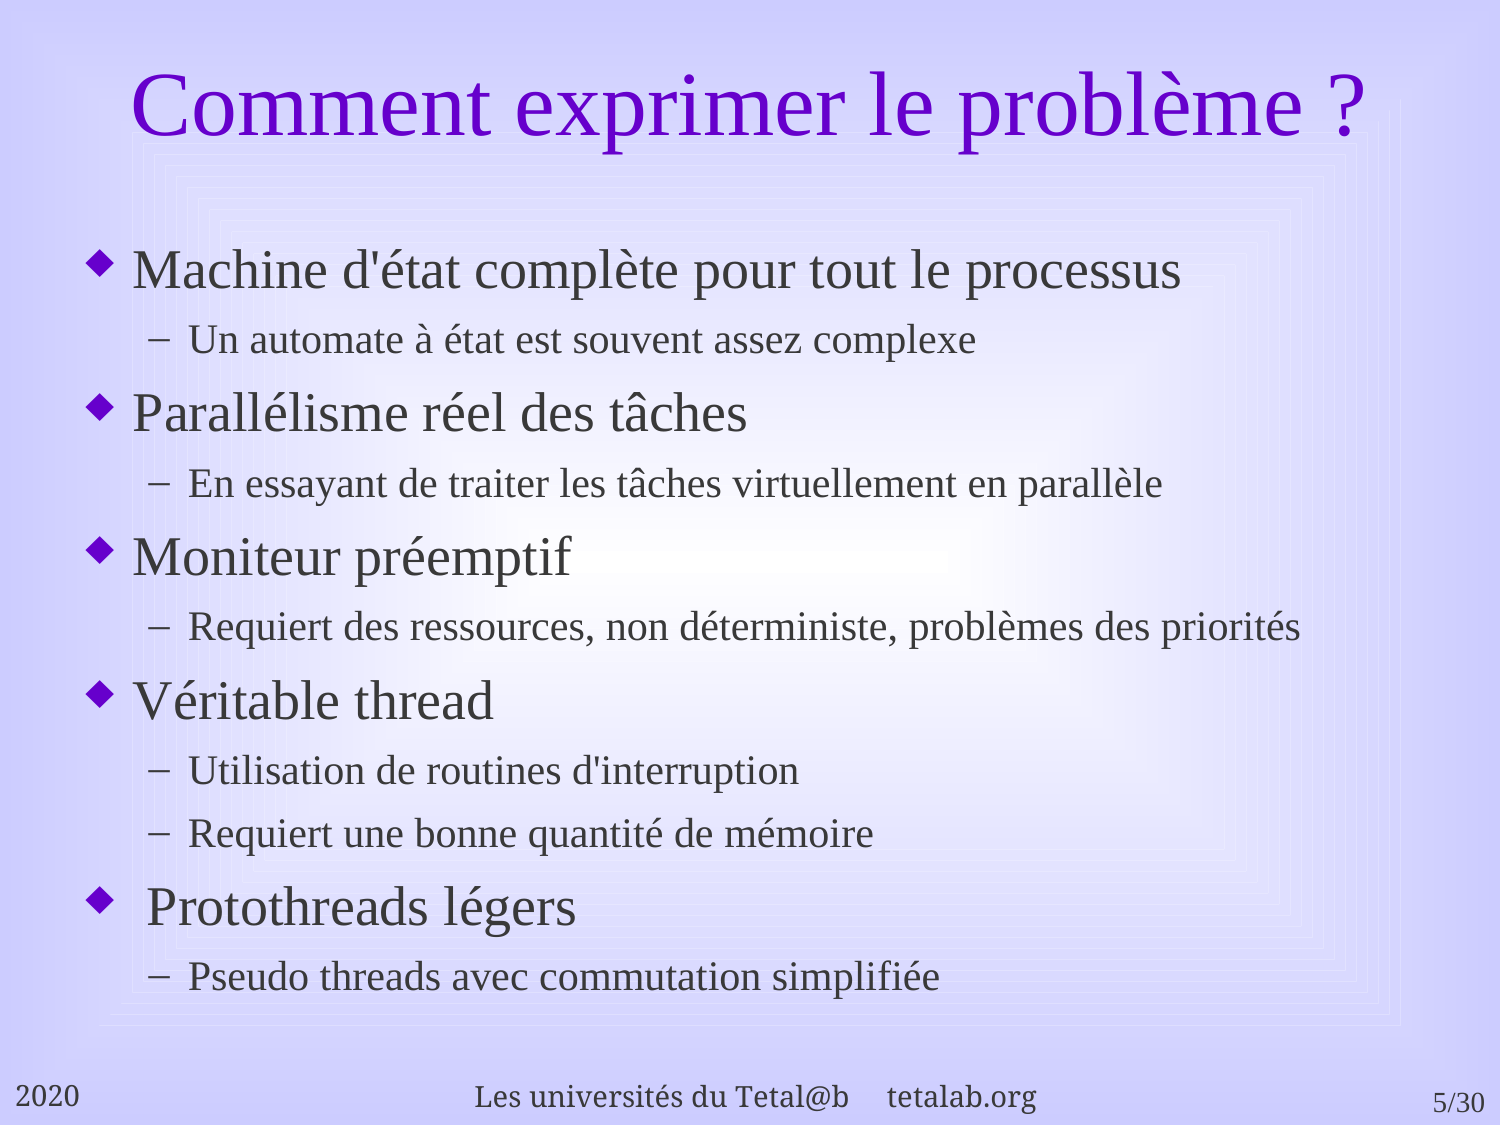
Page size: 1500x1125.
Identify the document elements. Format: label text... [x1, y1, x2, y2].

list Machine d'état complète pour tout le processus Un automate à état est souvent assez complexe Parallélisme réel des tâches En essayant de traiter les tâches virtuellement en parallèle Moniteur préemptif Requiert des ressources, non déterministe, problèmes des priorités Véritable thread Utilisation de routines d'interruption Requiert une bonne quantité de mémoire Protothreads légers Pseudo threads avec commutation simplifiée [70, 224, 1453, 1016]
title Comment exprimer le problème ? [0, 0, 1500, 198]
